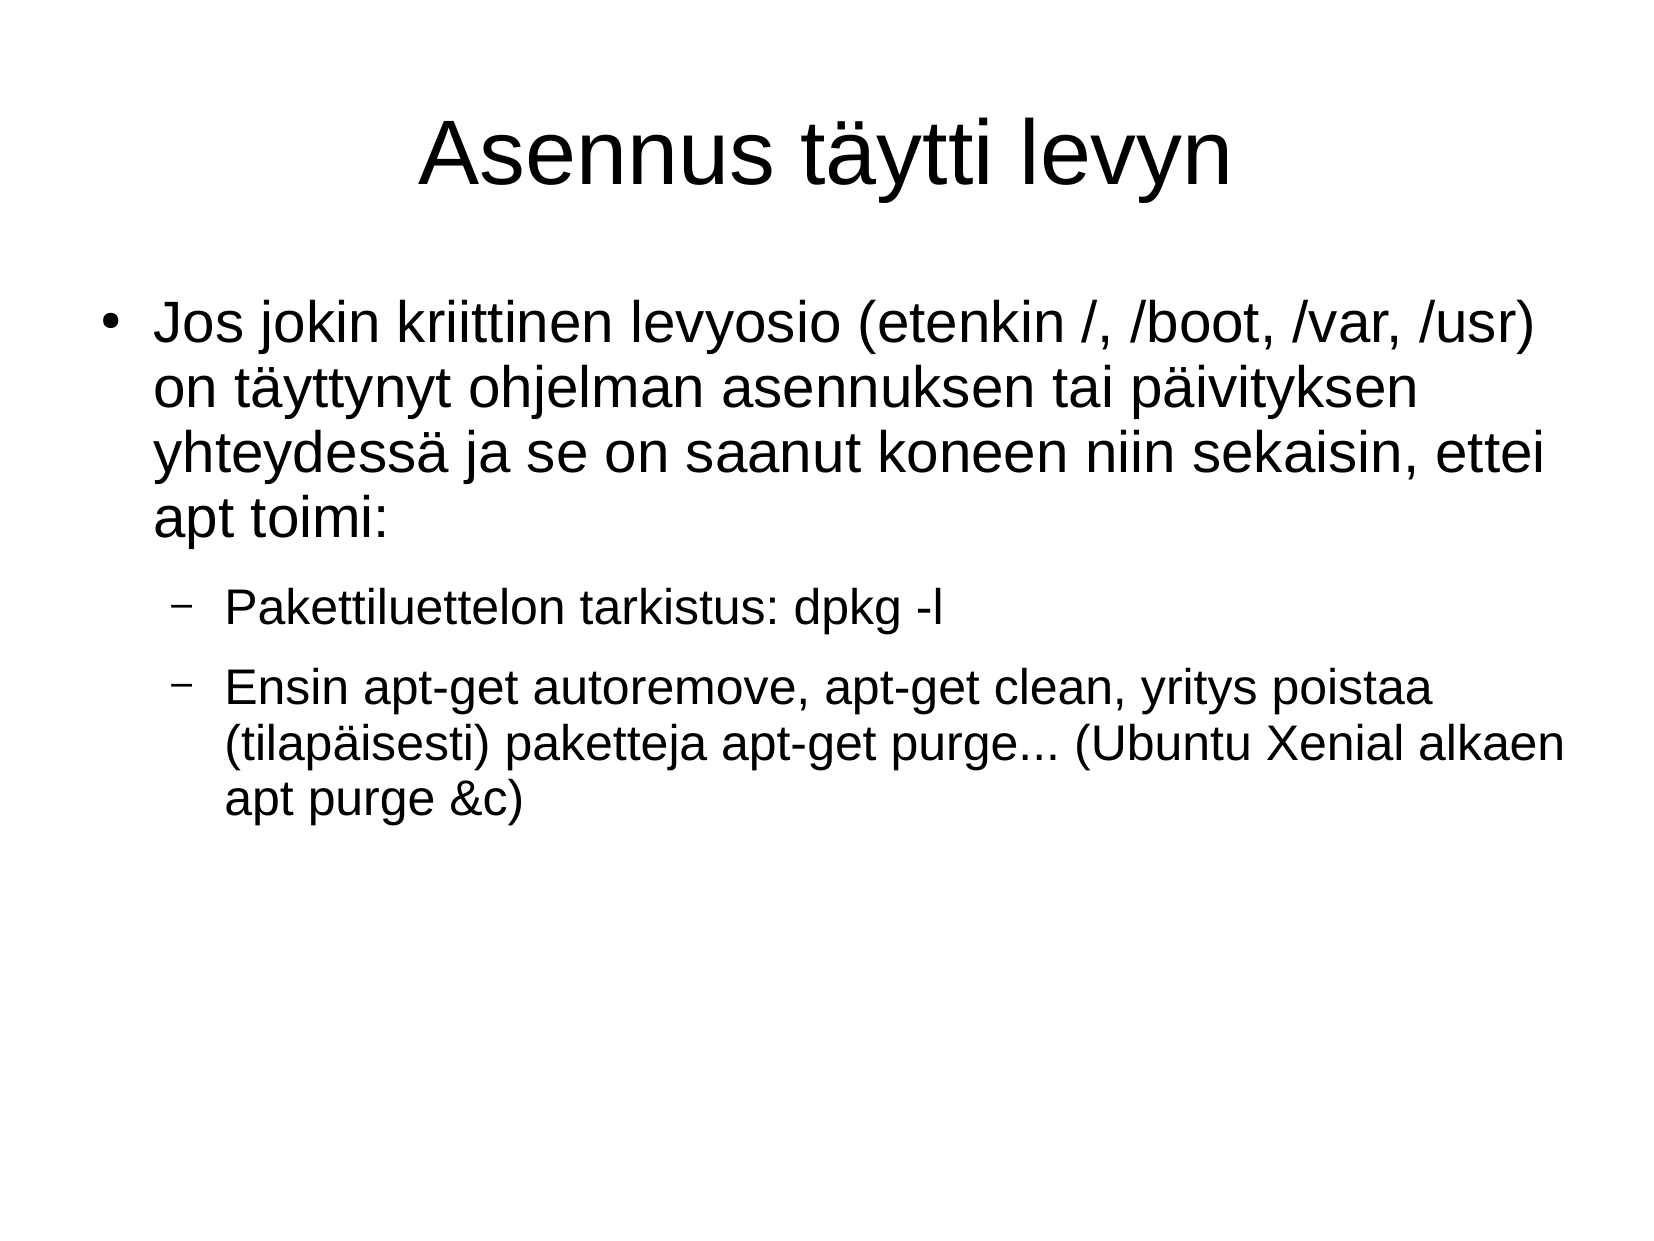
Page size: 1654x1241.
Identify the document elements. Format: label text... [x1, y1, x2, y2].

title Asennus täytti levyn [82, 49, 1571, 257]
list Jos jokin kriittinen levyosio (etenkin /, /boot, /var, /usr) on täyttynyt ohjelman asennuksen tai päivityksen yhteydessä ja se on saanut koneen niin sekaisin, ettei apt toimi: Pakettiluettelon tarkistus: dpkg -l Ensin apt-get autoremove, apt-get clean, yritys poistaa (tilapäisesti) paketteja apt-get purge... (Ubuntu Xenial alkaen apt purge &c) [82, 290, 1571, 1010]
